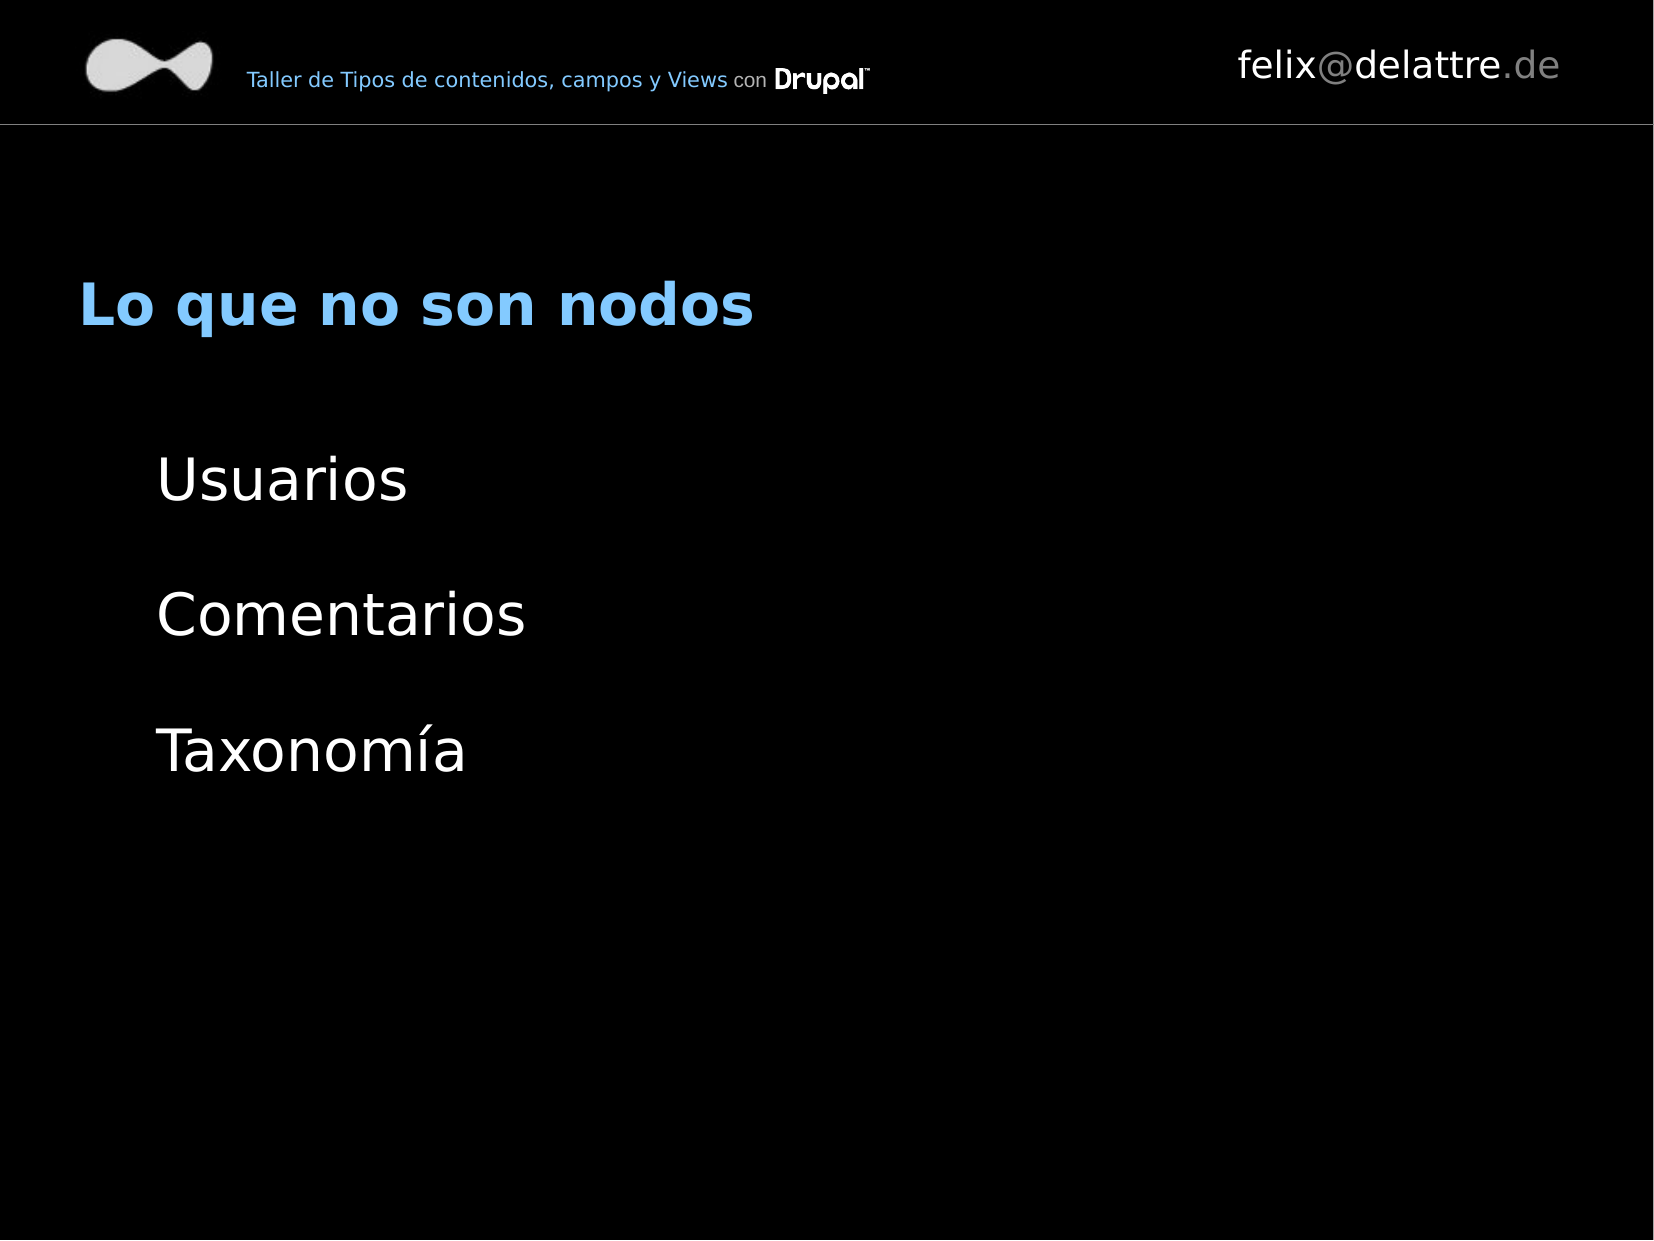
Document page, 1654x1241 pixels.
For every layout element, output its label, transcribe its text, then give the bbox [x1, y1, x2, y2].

text_box Usuarios Comentarios Taxonomía [132, 430, 851, 804]
picture [62, 31, 229, 104]
text_box Lo que no son nodos [54, 254, 1463, 628]
